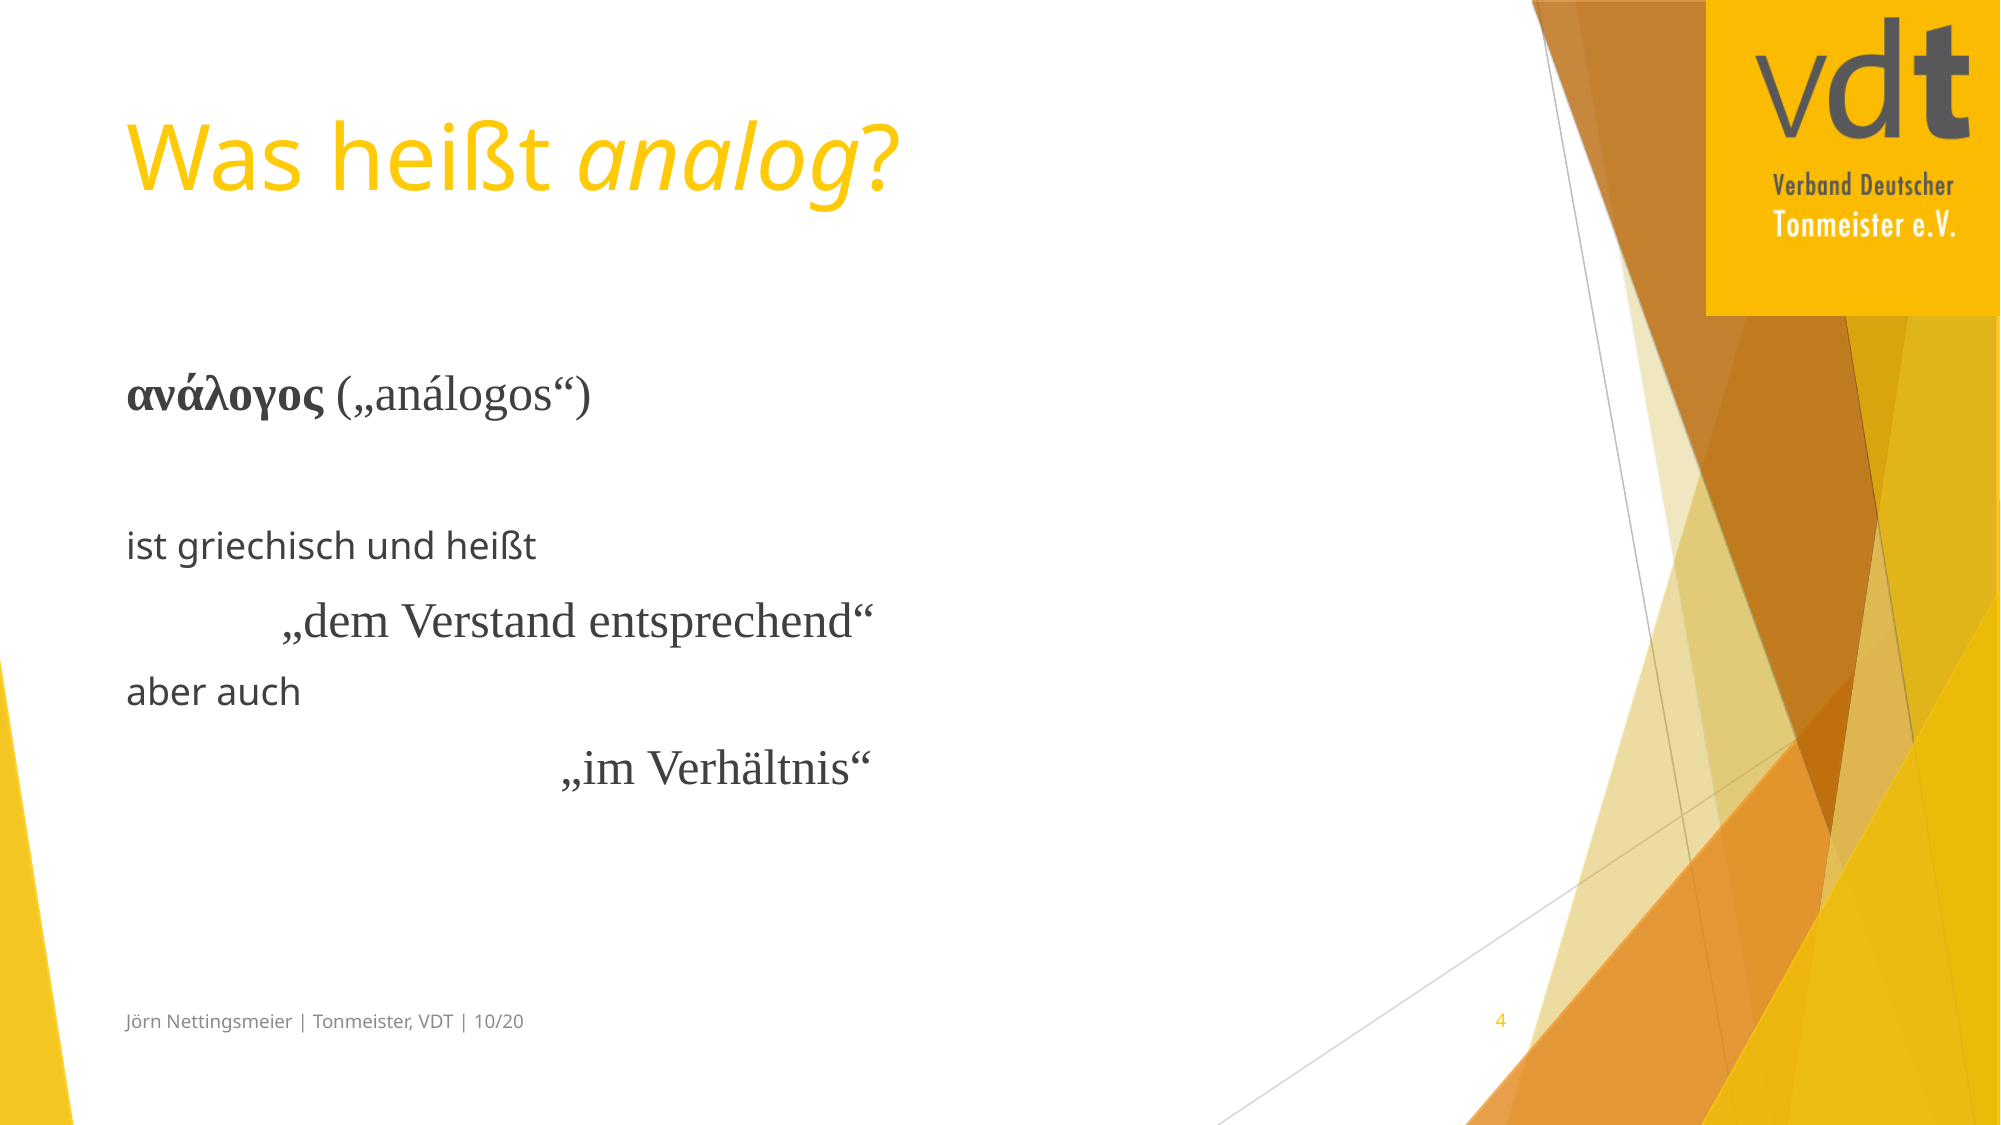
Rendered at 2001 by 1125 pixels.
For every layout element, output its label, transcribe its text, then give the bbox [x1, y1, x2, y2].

title Was heißt analog? [111, 79, 1522, 230]
list ανάλογος („análogos“) ist griechisch und heißt „dem Verstand entsprechend“ aber auch „im Verhältnis“ [111, 362, 901, 858]
slide_number <number> [1409, 991, 1522, 1051]
picture [1706, 0, 2000, 316]
text_box Jörn Nettingsmeier | Tonmeister, VDT | 10/20 [111, 991, 1145, 1051]
